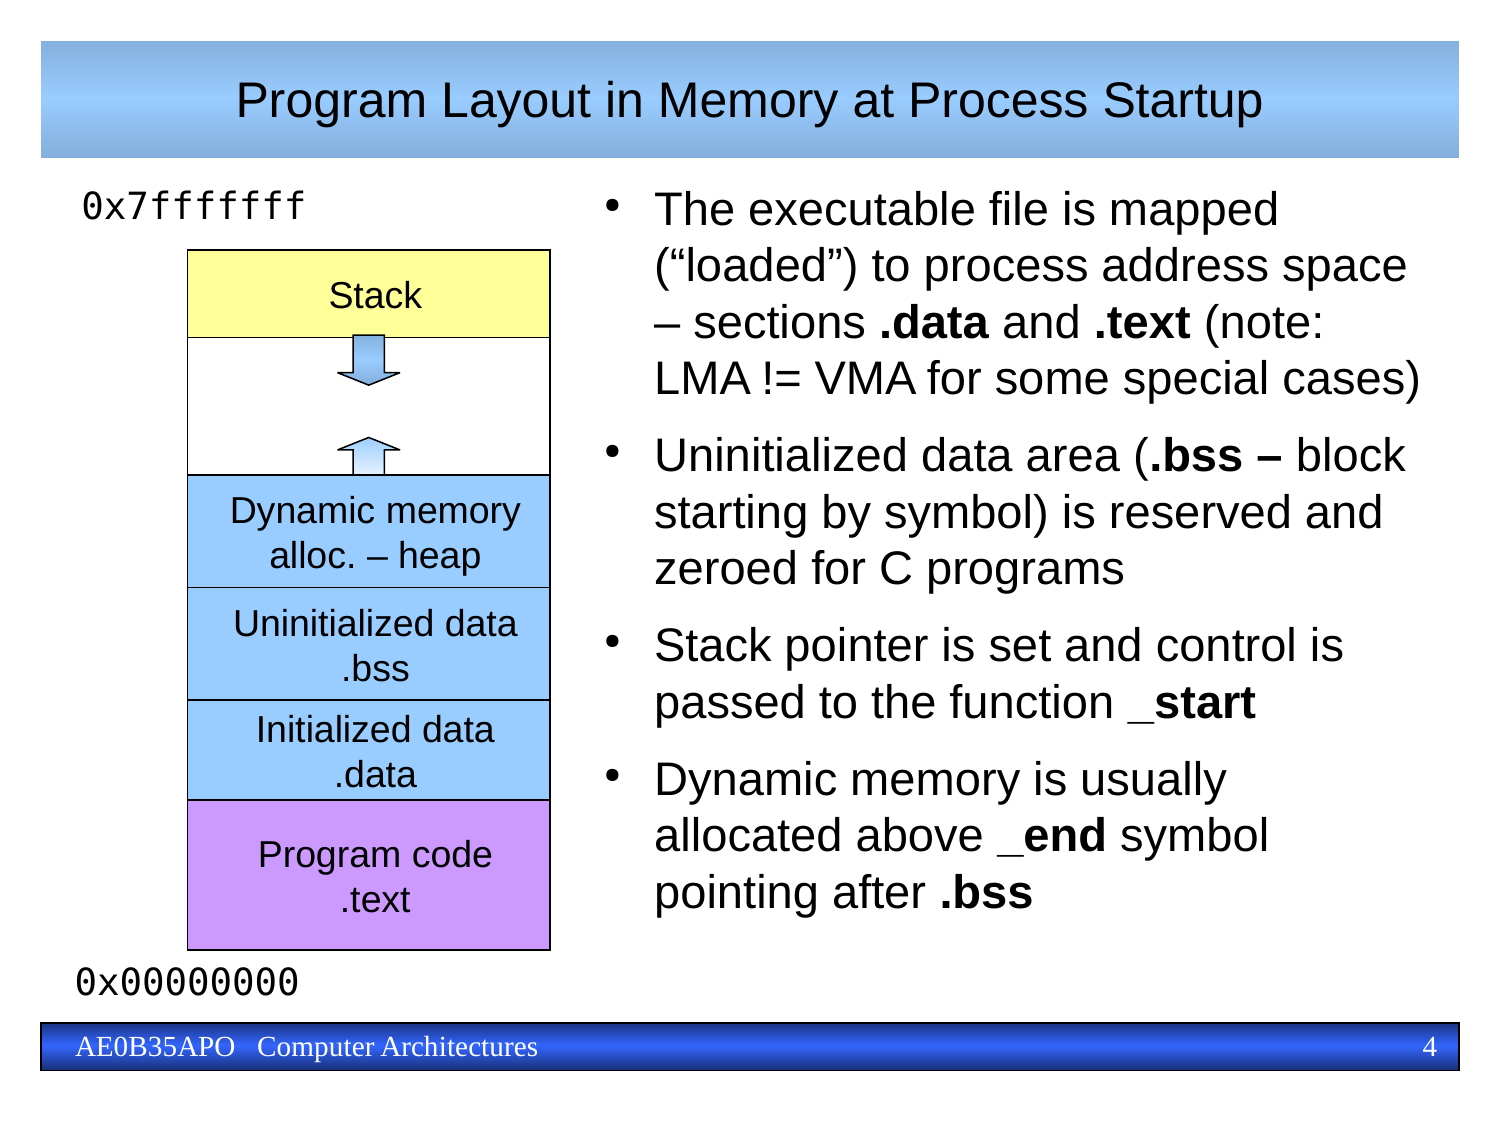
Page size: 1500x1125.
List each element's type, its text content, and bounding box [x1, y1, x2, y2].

text_box Dynamic memory alloc. – heap [187, 474, 550, 588]
title Program Layout in Memory at Process Startup [41, 41, 1459, 158]
text_box Program code .text [187, 800, 550, 950]
text_box Uninitialized data .bss [187, 588, 550, 699]
text_box Initialized data .data [187, 699, 550, 800]
text_box 0x7fffffff [73, 173, 314, 235]
list The executable file is mapped (“loaded”) to process address space – sections .data and .text (note: LMA != VMA for some special cases) Uninitialized data area (.bss – block starting by symbol) is reserved and zeroed for C programs Stack pointer is set and control is passed to the function _start Dynamic memory is usually allocated above _end symbol pointing after .bss [587, 178, 1426, 994]
text_box [337, 437, 401, 474]
text_box 0x00000000 [66, 949, 308, 1011]
text_box [337, 335, 401, 386]
text_box Stack [187, 249, 550, 338]
